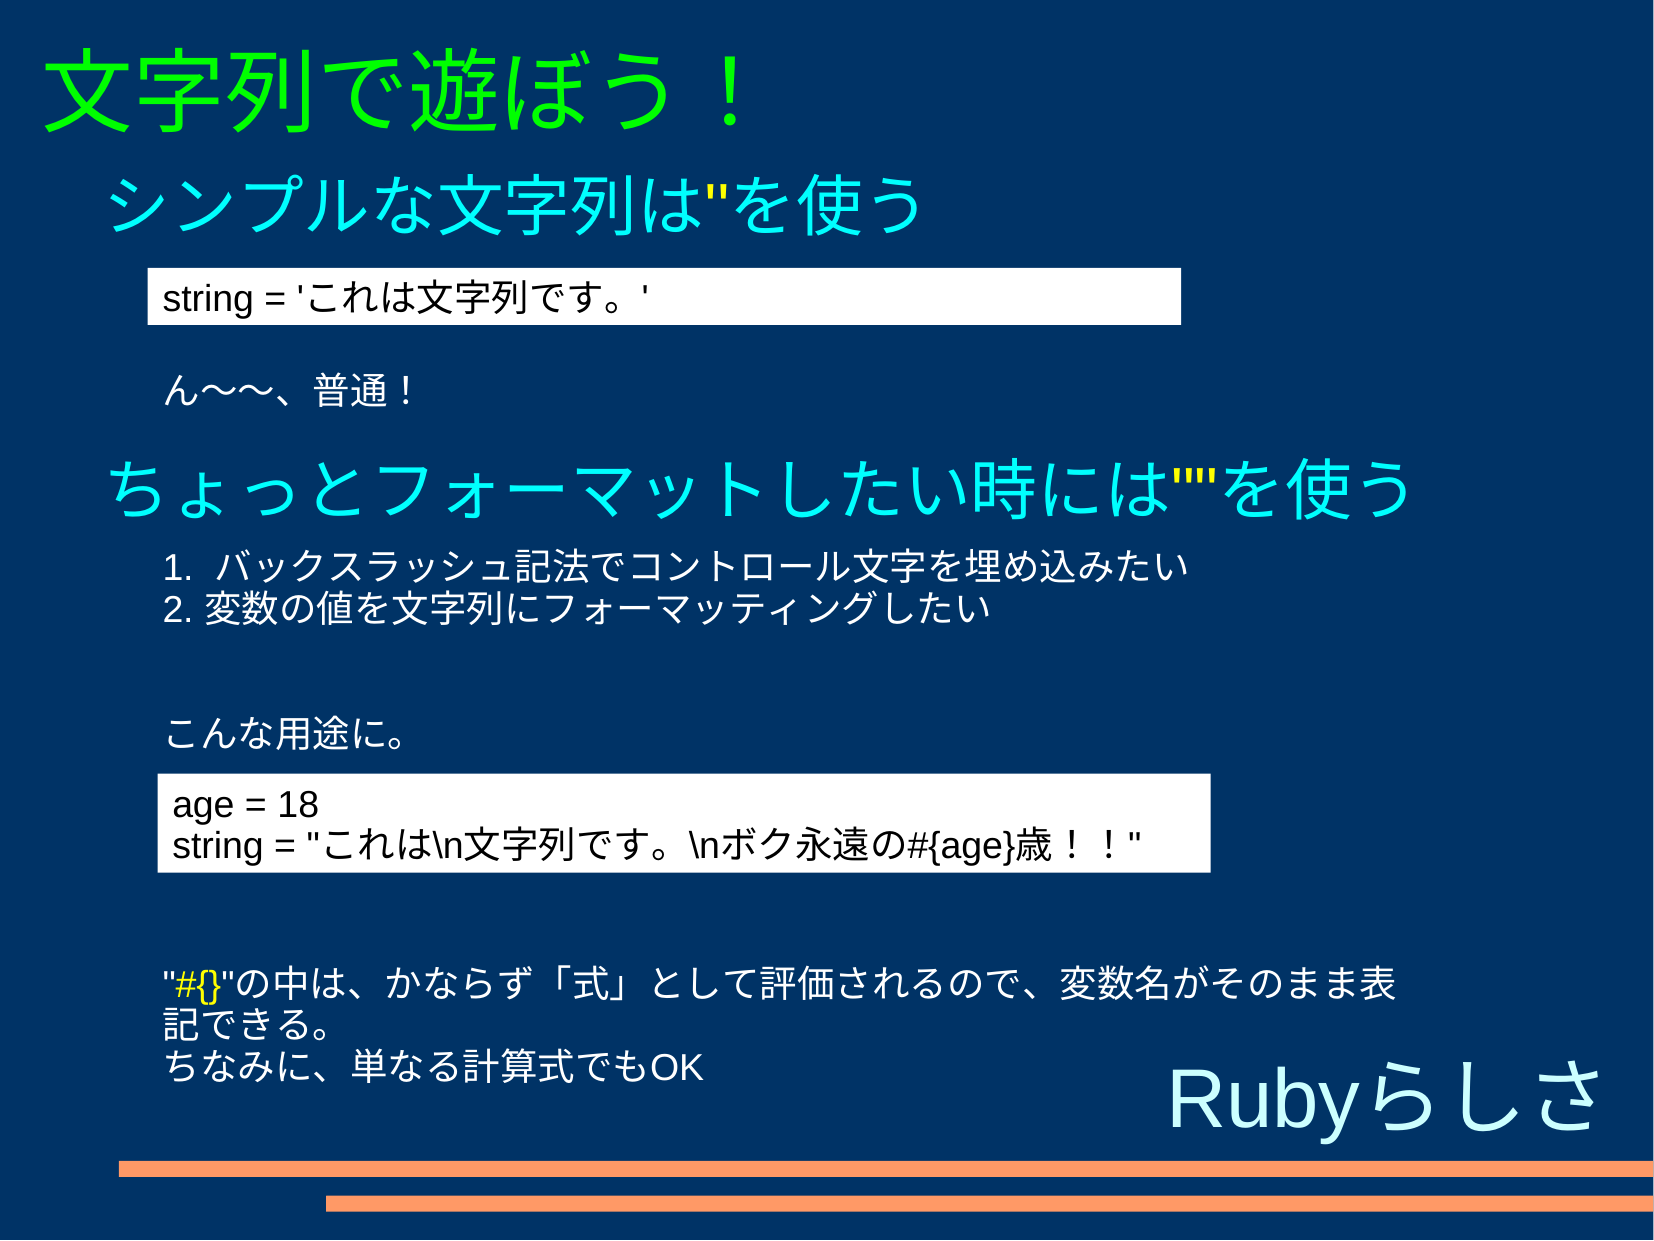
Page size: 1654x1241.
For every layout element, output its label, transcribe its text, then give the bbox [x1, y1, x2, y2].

text_box age = 18 string = "これは\n文字列です。\nボク永遠の#{age}歳！！" [157, 773, 1211, 873]
text_box ん～～、普通！ [147, 360, 503, 414]
text_box string = 'これは文字列です。' [147, 267, 1182, 325]
text_box "#{}"の中は、かならず「式」として評価されるので、変数名がそのまま表記できる。 ちなみに、単なる計算式でもOK [147, 908, 1449, 1046]
text_box ちょっとフォーマットしたい時には""を使う [88, 442, 1477, 533]
text_box 1. バックスラッシュ記法でコントロール文字を埋め込みたい 2. 変数の値を文字列にフォーマッティングしたい こんな用途に。 [147, 537, 1211, 749]
text_box Rubyらしさ [1151, 1040, 1647, 1148]
text_box 文字列で遊ぼう！ [27, 29, 1270, 137]
text_box シンプルな文字列は''を使う [88, 159, 1064, 249]
